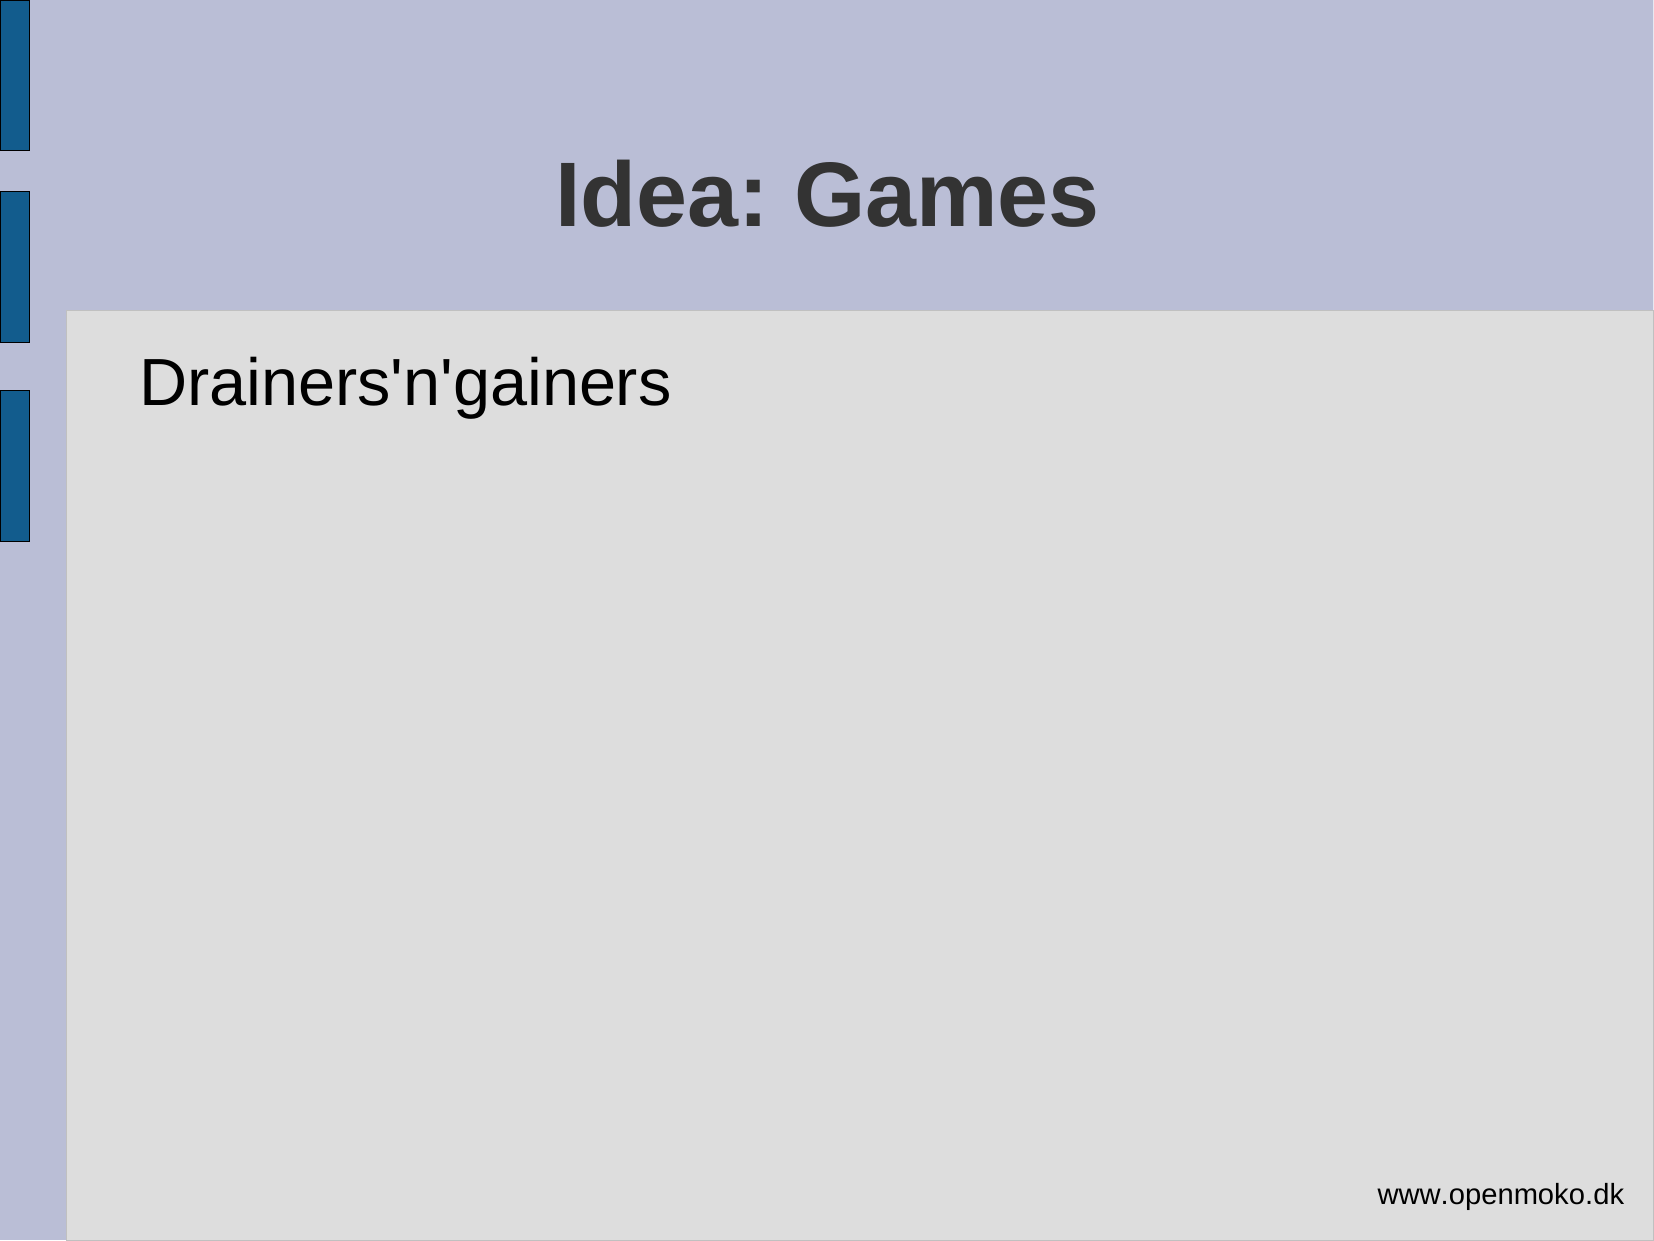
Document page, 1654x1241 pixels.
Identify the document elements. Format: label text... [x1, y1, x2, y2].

list Drainers'n'gainers [121, 344, 1534, 1127]
title Idea: Games [121, 91, 1534, 299]
